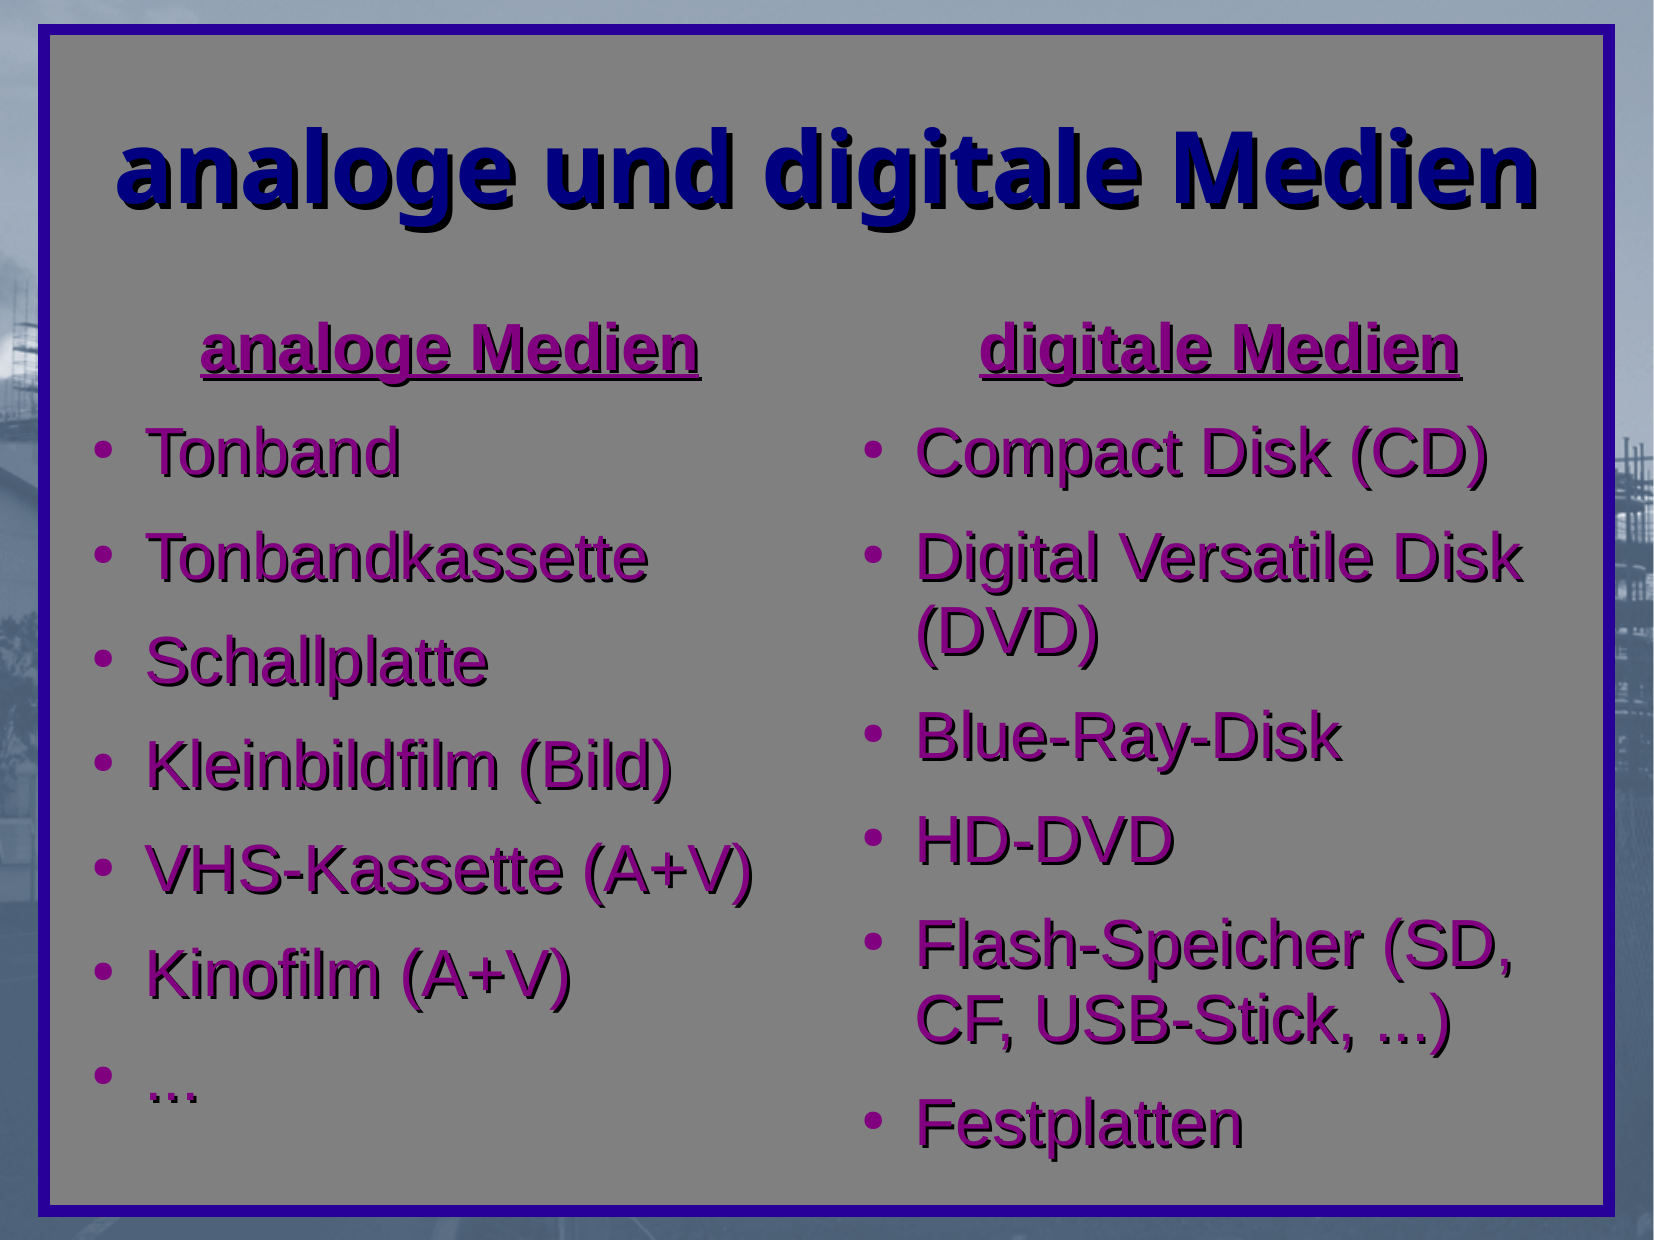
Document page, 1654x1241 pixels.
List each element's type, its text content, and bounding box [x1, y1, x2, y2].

list analoge Medien Tonband Tonbandkassette Schallplatte Kleinbildfilm (Bild) VHS-Kassette (A+V) Kinofilm (A+V) ... [73, 310, 808, 1167]
title analoge und digitale Medien [82, 49, 1571, 281]
list digitale Medien Compact Disk (CD) Digital Versatile Disk (DVD) Blue-Ray-Disk HD-DVD Flash-Speicher (SD, CF, USB-Stick, ...) Festplatten [843, 310, 1578, 1161]
picture [0, 0, 1654, 1240]
